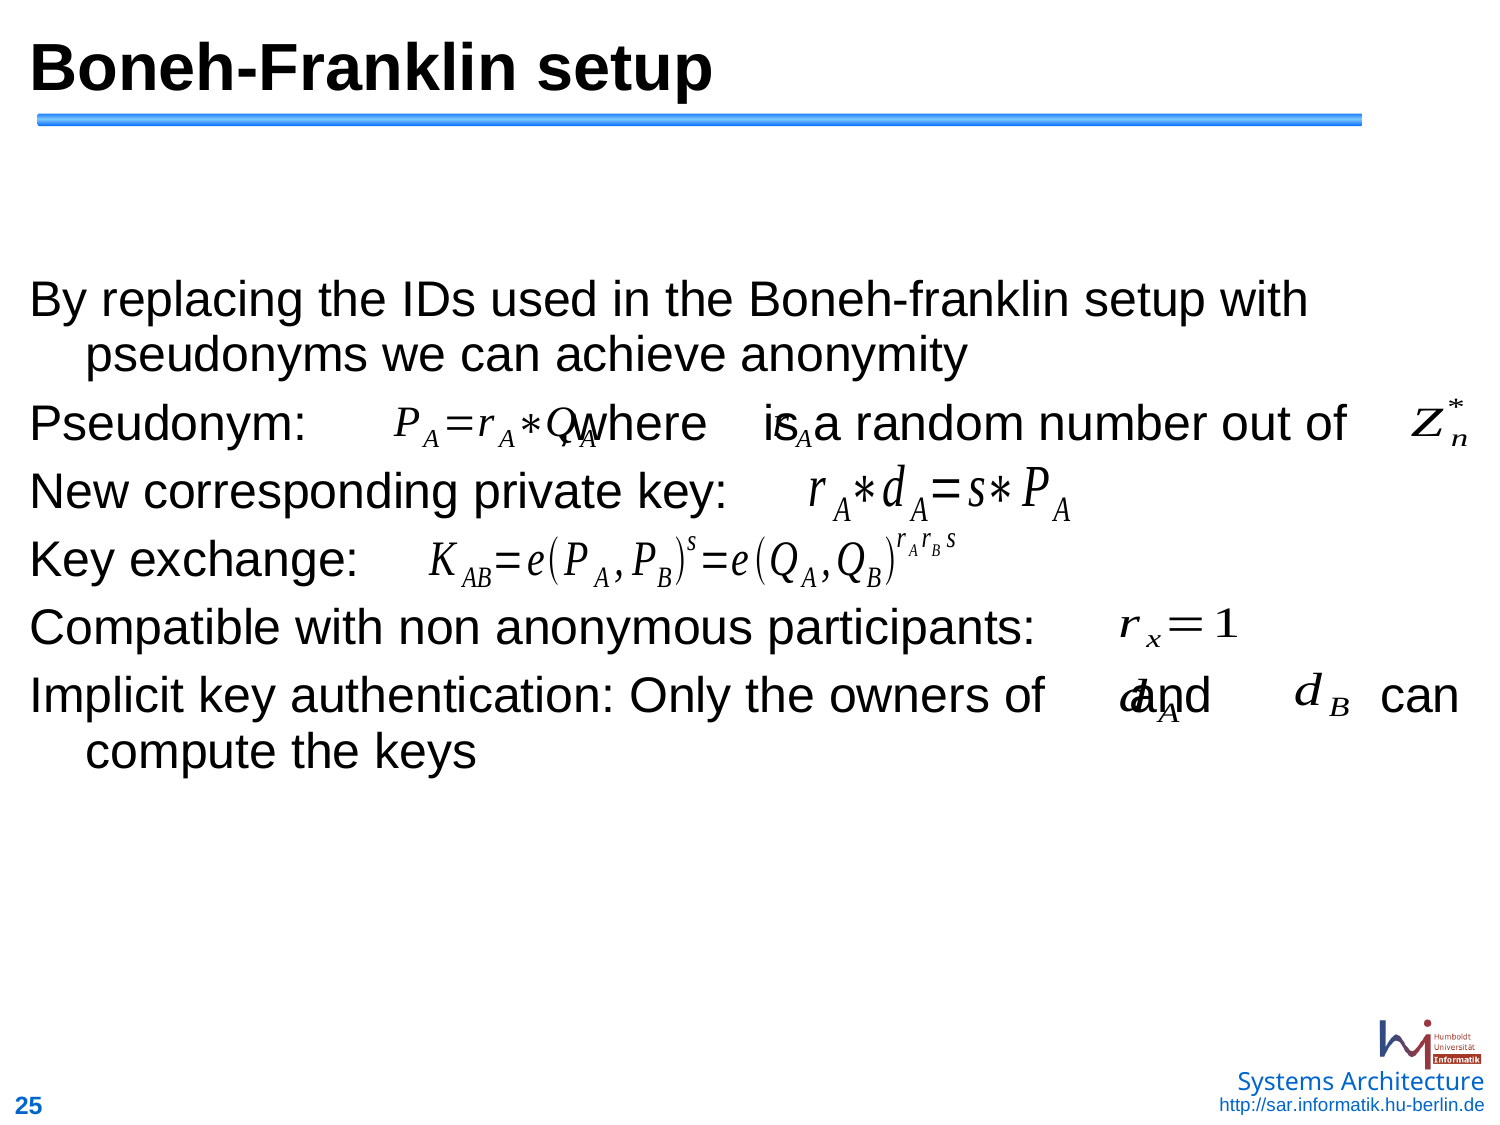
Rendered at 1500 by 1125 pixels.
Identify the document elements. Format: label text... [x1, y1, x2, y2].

chart [1279, 661, 1365, 725]
chart [1392, 391, 1482, 455]
chart [1104, 596, 1252, 656]
list By replacing the IDs used in the Boneh-franklin setup with pseudonyms we can achieve anonymity Pseudonym: ,where is a random number out of New corresponding private key: Key exchange: Compatible with non anonymous participants: Implicit key authentication: Only the owners of and can compute the keys [29, 270, 1500, 902]
picture [1376, 1016, 1483, 1071]
chart [380, 395, 606, 455]
chart [1104, 667, 1193, 731]
chart [417, 395, 1081, 597]
title Boneh-Franklin setup [29, 26, 1500, 108]
